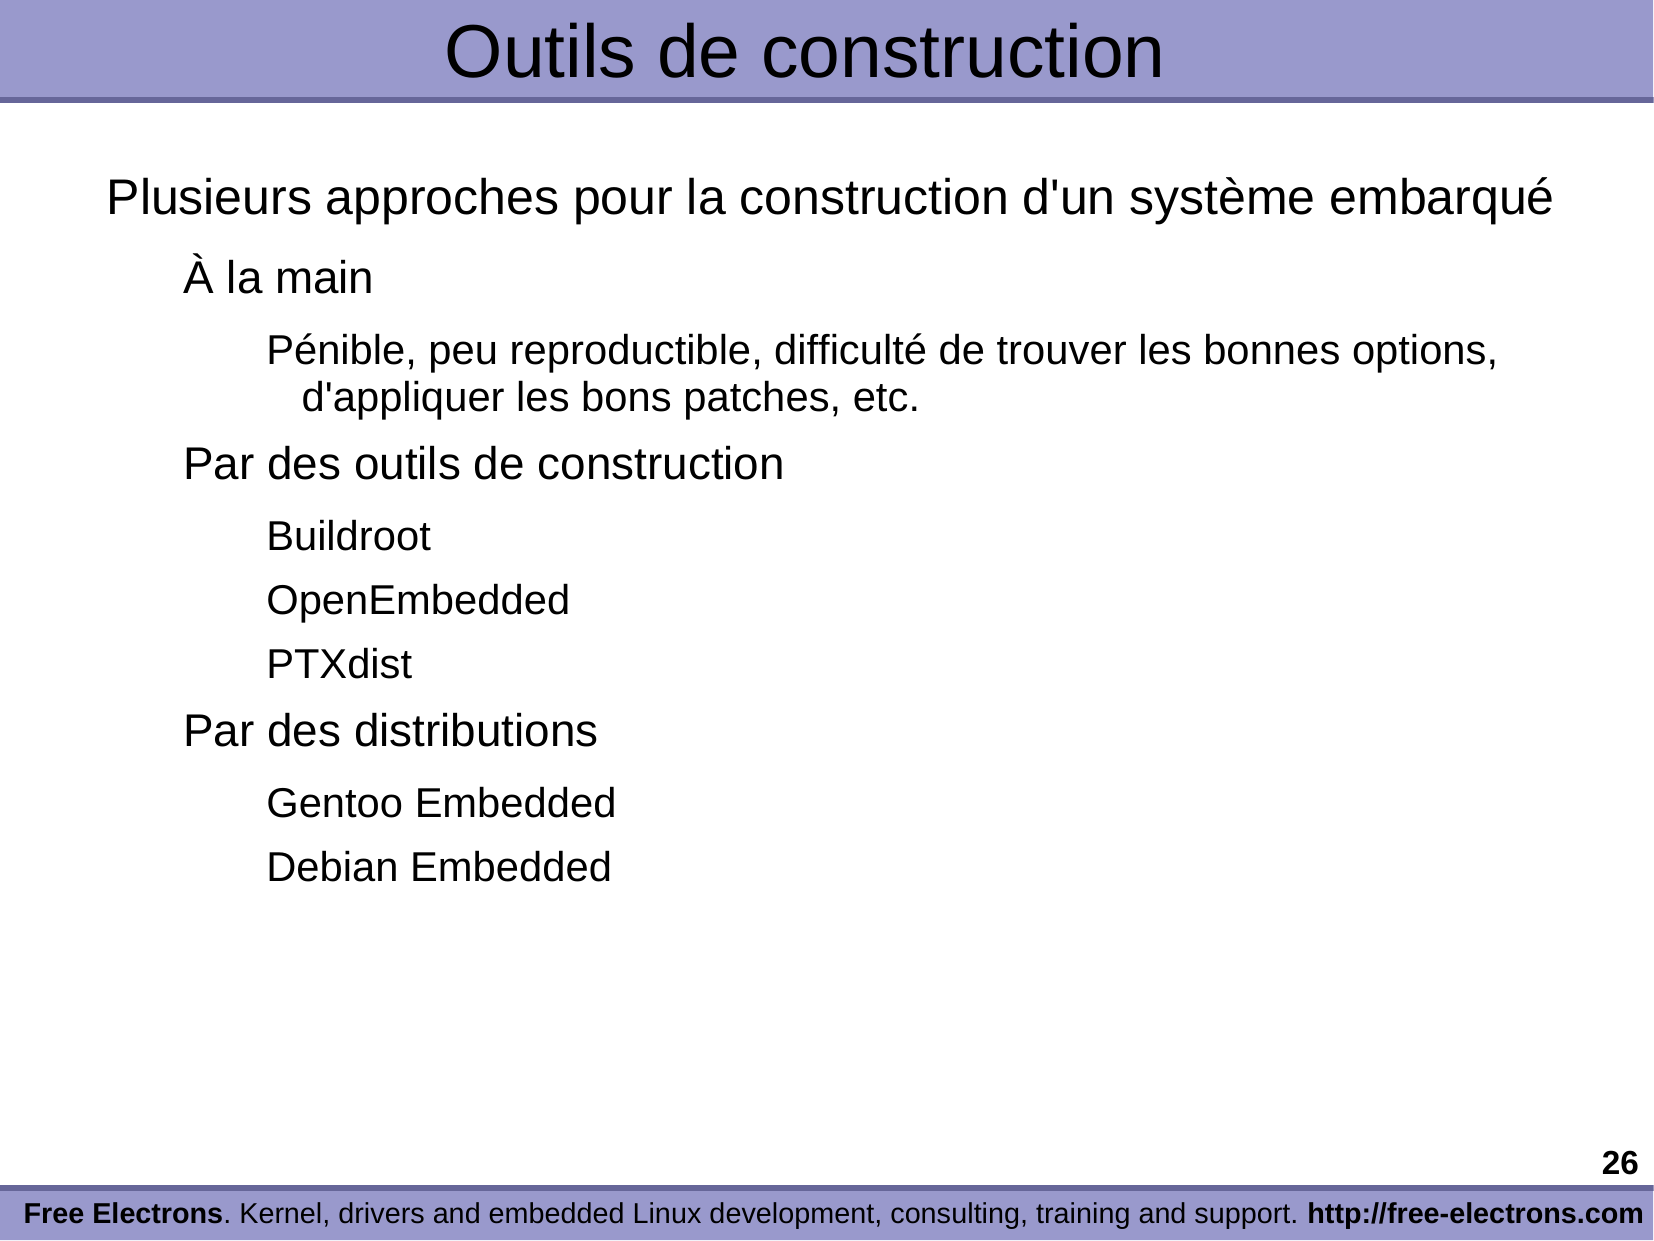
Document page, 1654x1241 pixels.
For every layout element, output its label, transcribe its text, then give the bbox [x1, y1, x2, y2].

list Plusieurs approches pour la construction d'un système embarqué À la main Pénible, peu reproductible, difficulté de trouver les bonnes options, d'appliquer les bons patches, etc. Par des outils de construction Buildroot OpenEmbedded PTXdist Par des distributions Gentoo Embedded Debian Embedded [89, 169, 1582, 1128]
title Outils de construction [60, 4, 1551, 98]
